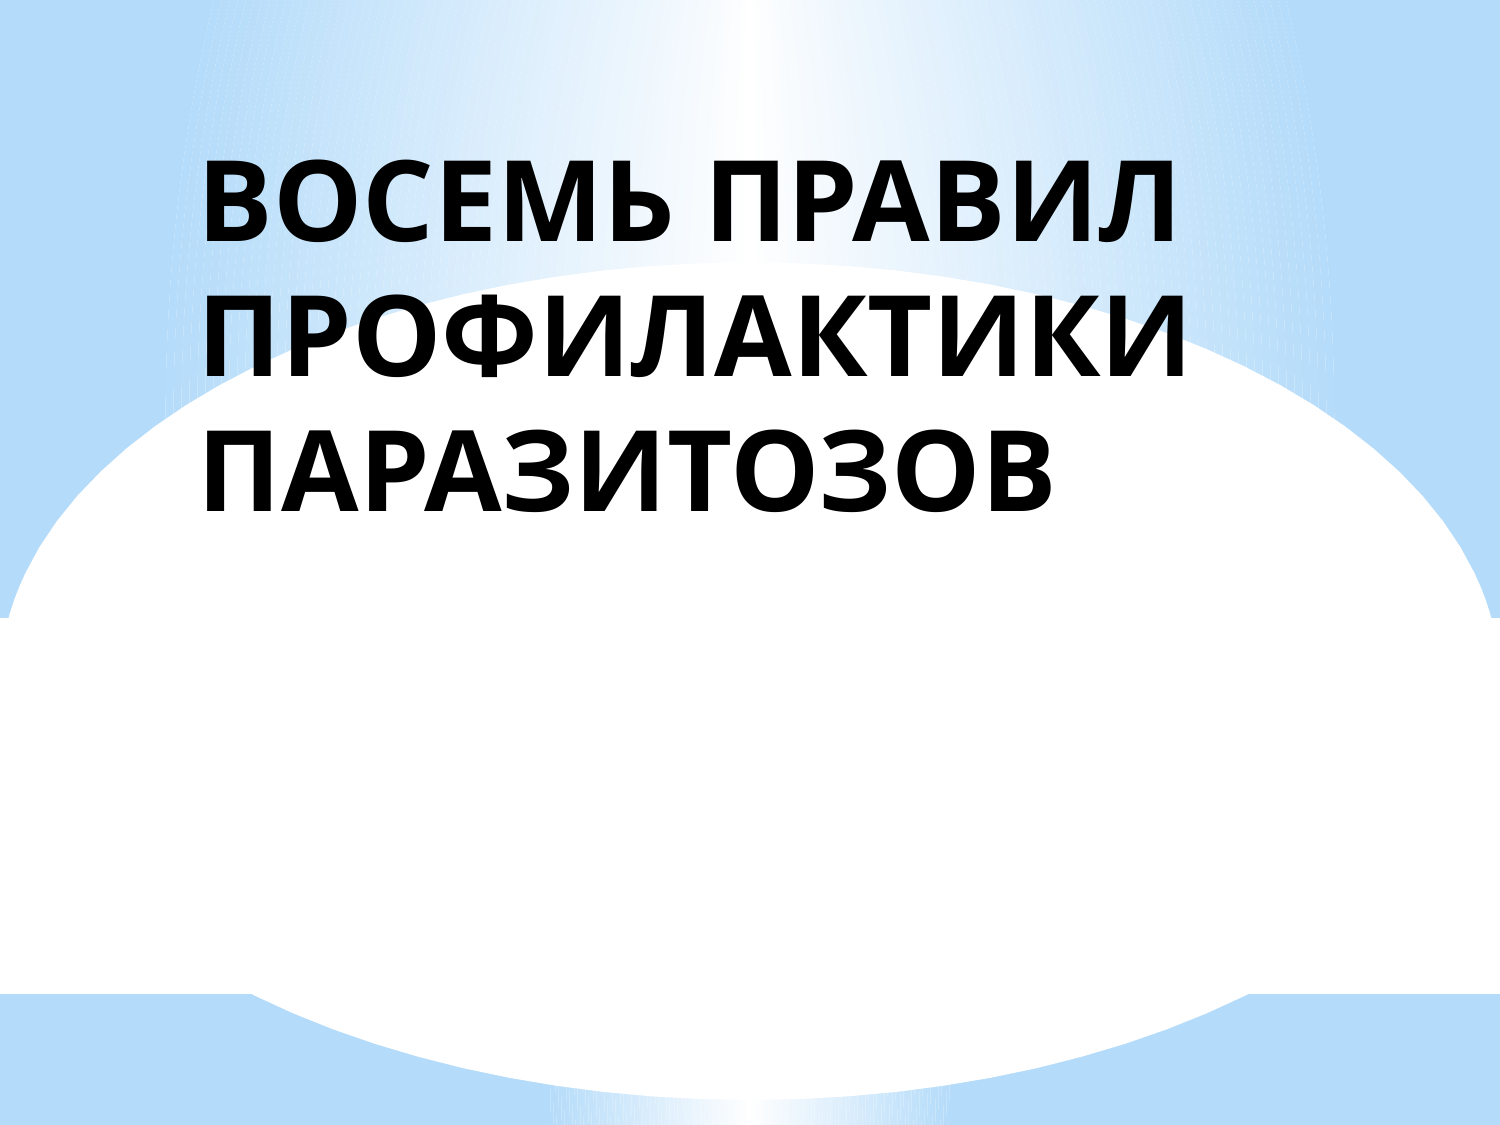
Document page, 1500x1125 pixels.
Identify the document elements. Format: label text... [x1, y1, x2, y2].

title ВОСЕМЬ ПРАВИЛ ПРОФИЛАКТИКИ ПАРАЗИТОЗОВ [183, 113, 1363, 315]
